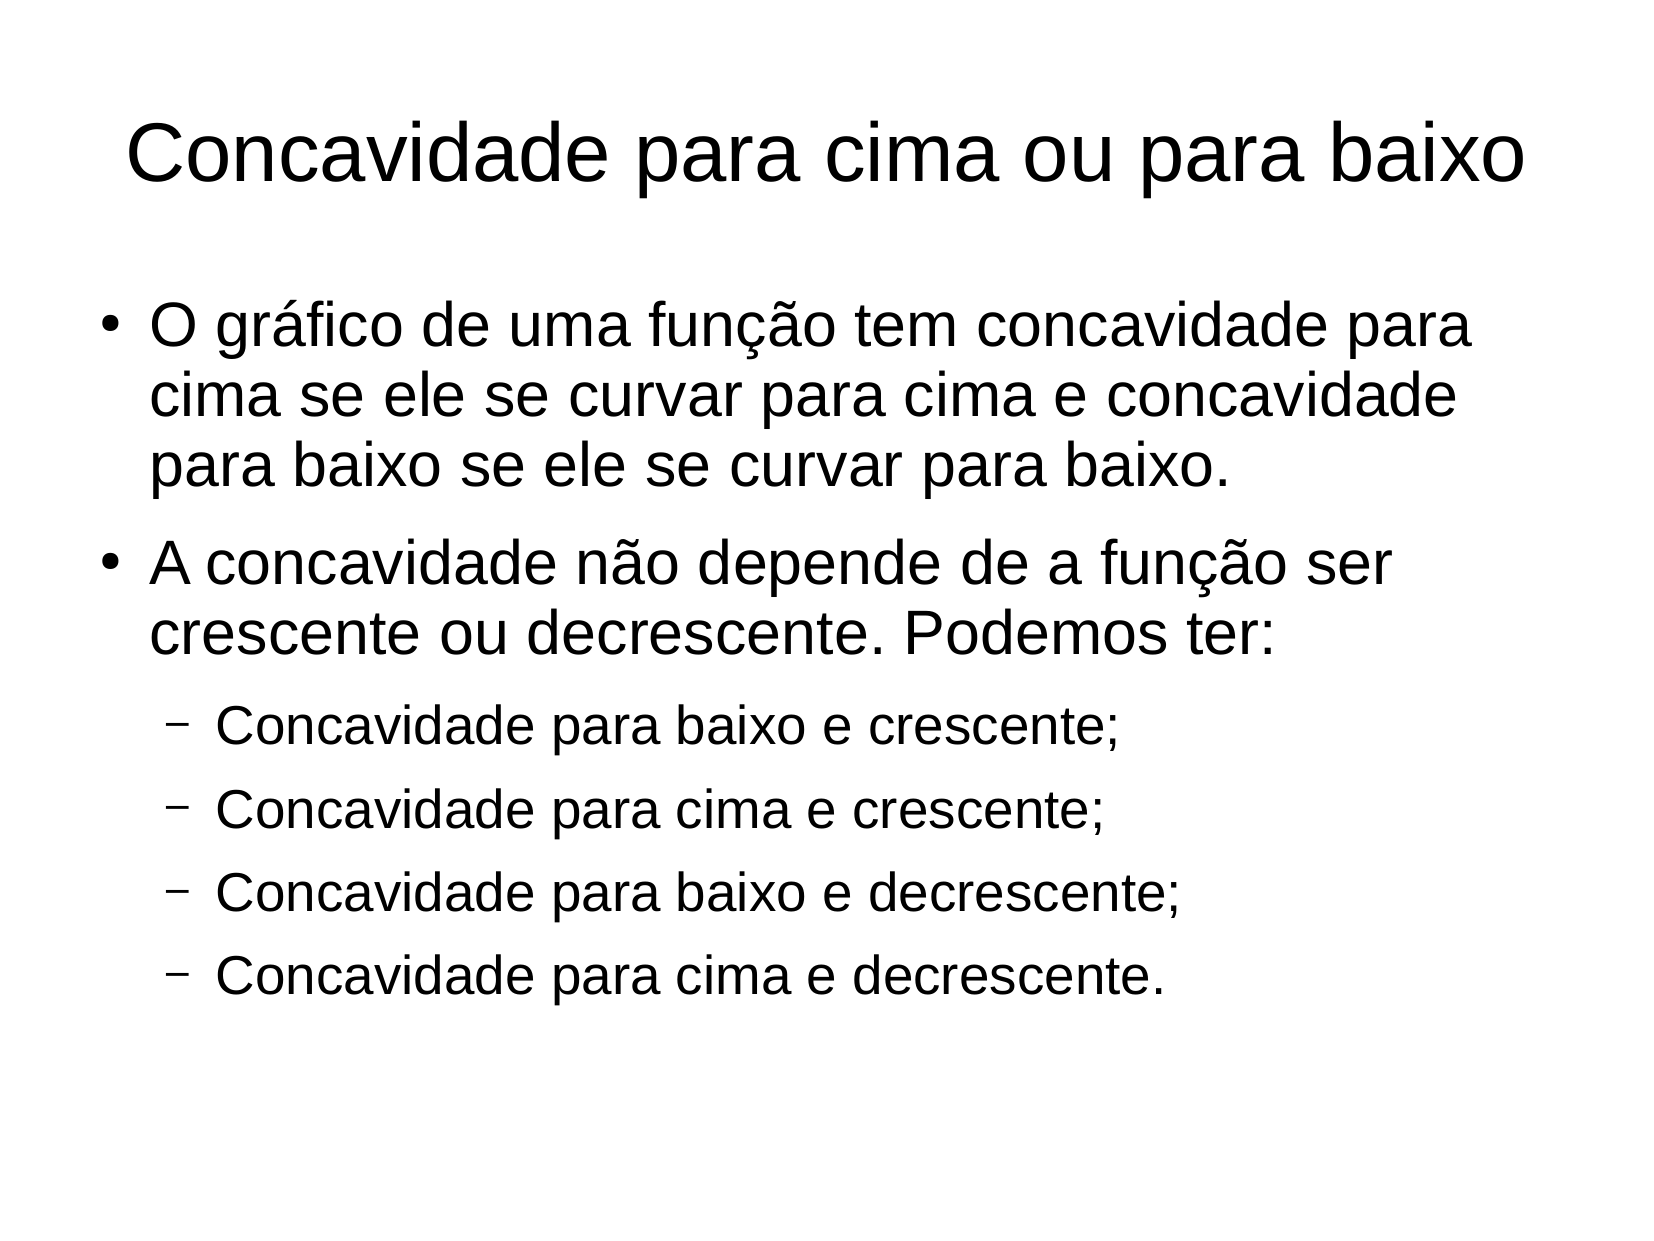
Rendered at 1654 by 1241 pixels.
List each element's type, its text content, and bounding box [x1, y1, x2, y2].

title Concavidade para cima ou para baixo [82, 49, 1571, 257]
list O gráfico de uma função tem concavidade para cima se ele se curvar para cima e concavidade para baixo se ele se curvar para baixo. A concavidade não depende de a função ser crescente ou decrescente. Podemos ter: Concavidade para baixo e crescente; Concavidade para cima e crescente; Concavidade para baixo e decrescente; Concavidade para cima e decrescente. [82, 290, 1571, 1010]
